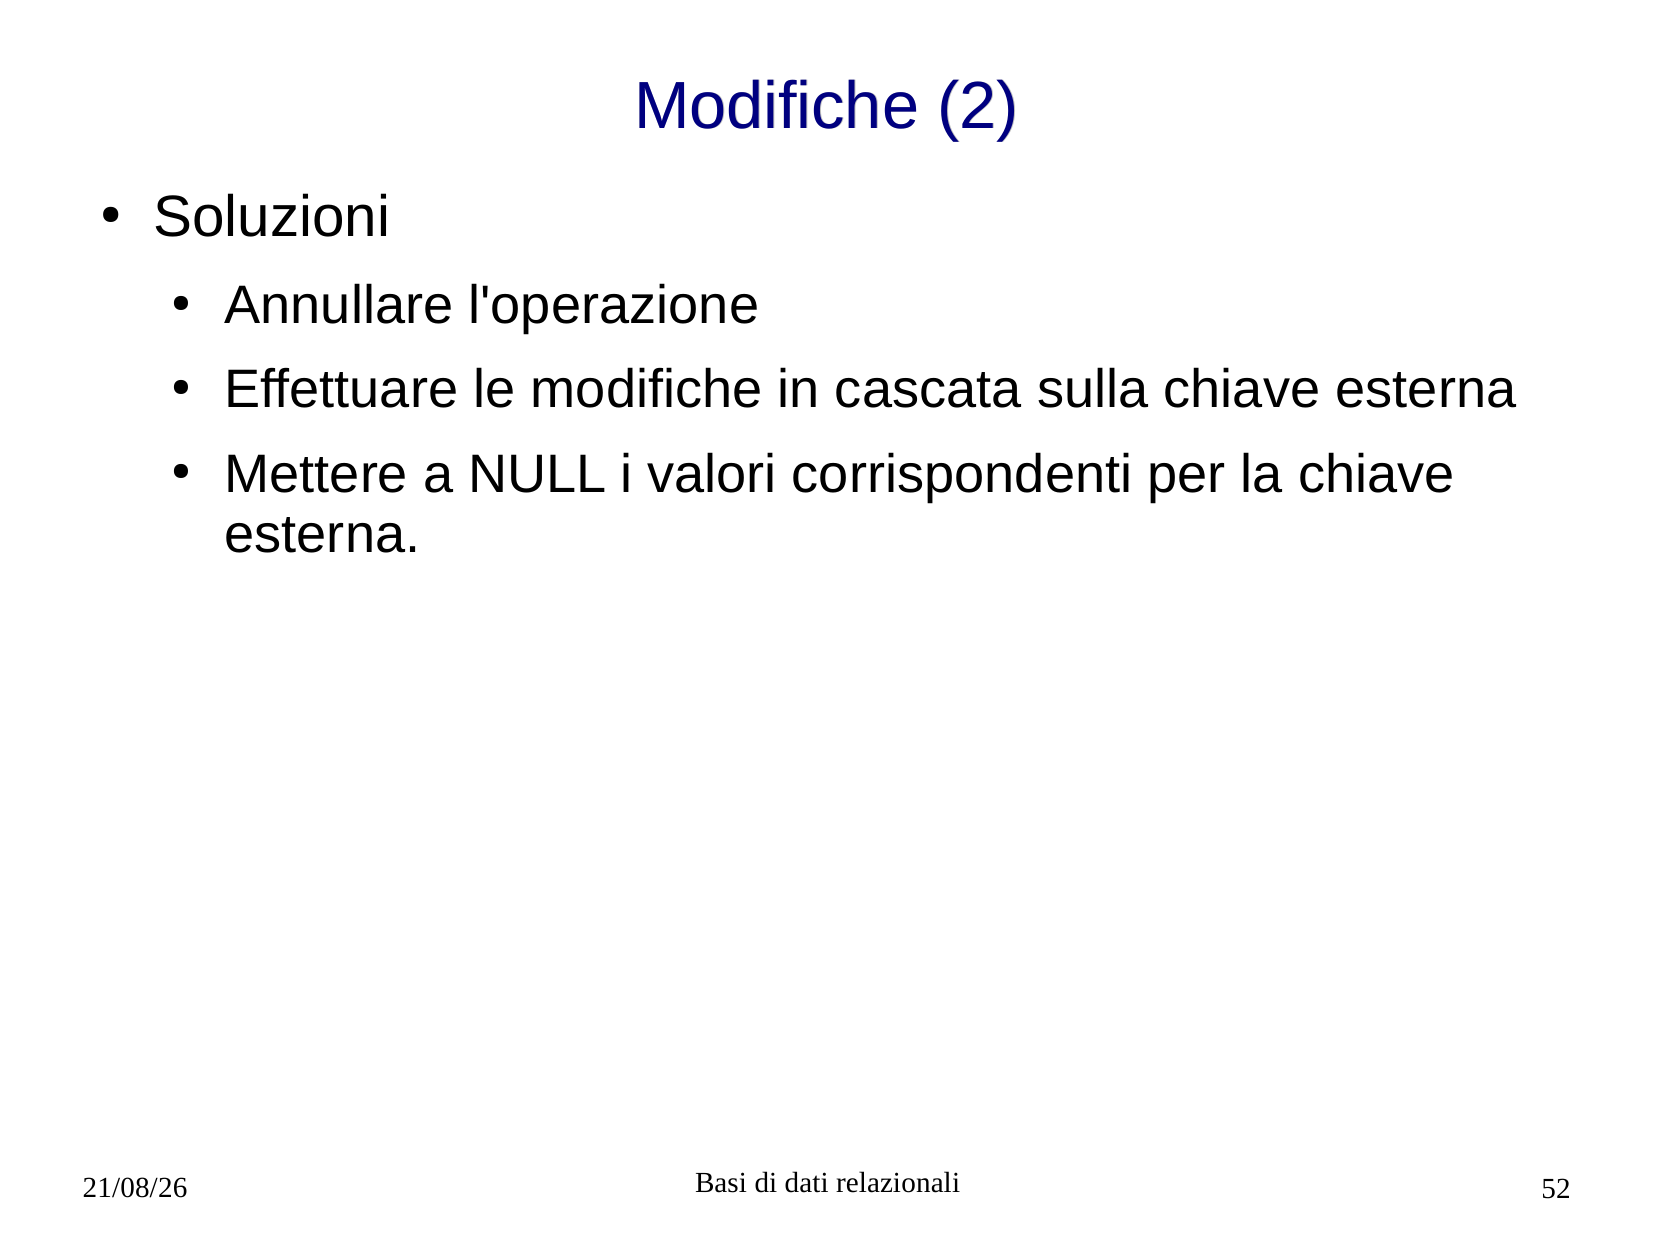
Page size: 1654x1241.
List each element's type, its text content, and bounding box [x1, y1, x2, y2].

title Modifiche (2) [82, 56, 1571, 154]
list Soluzioni Annullare l'operazione Effettuare le modifiche in cascata sulla chiave esterna Mettere a NULL i valori corrispondenti per la chiave esterna. [82, 183, 1571, 1130]
